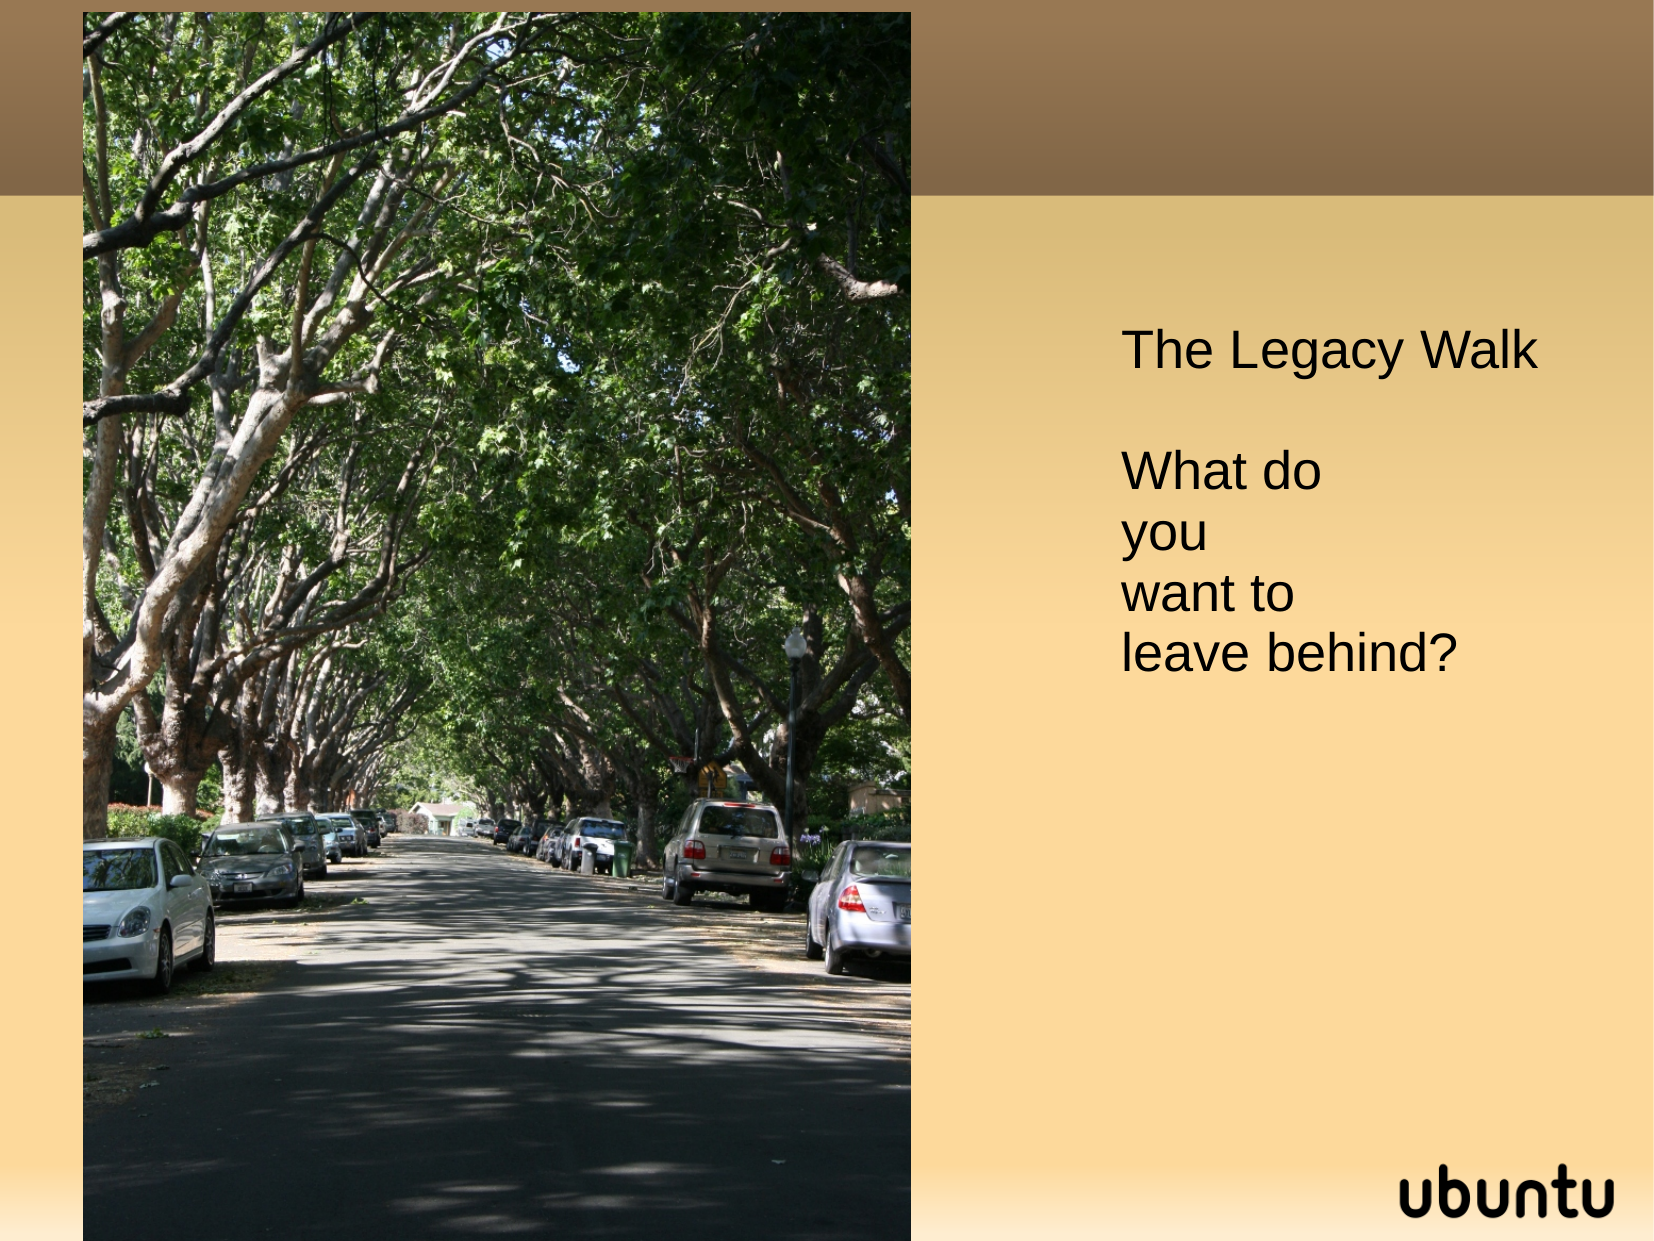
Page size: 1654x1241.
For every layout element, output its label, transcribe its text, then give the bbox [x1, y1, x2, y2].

text_box The Legacy Walk What do you want to leave behind? [1106, 312, 1570, 691]
picture [0, 0, 1654, 1241]
